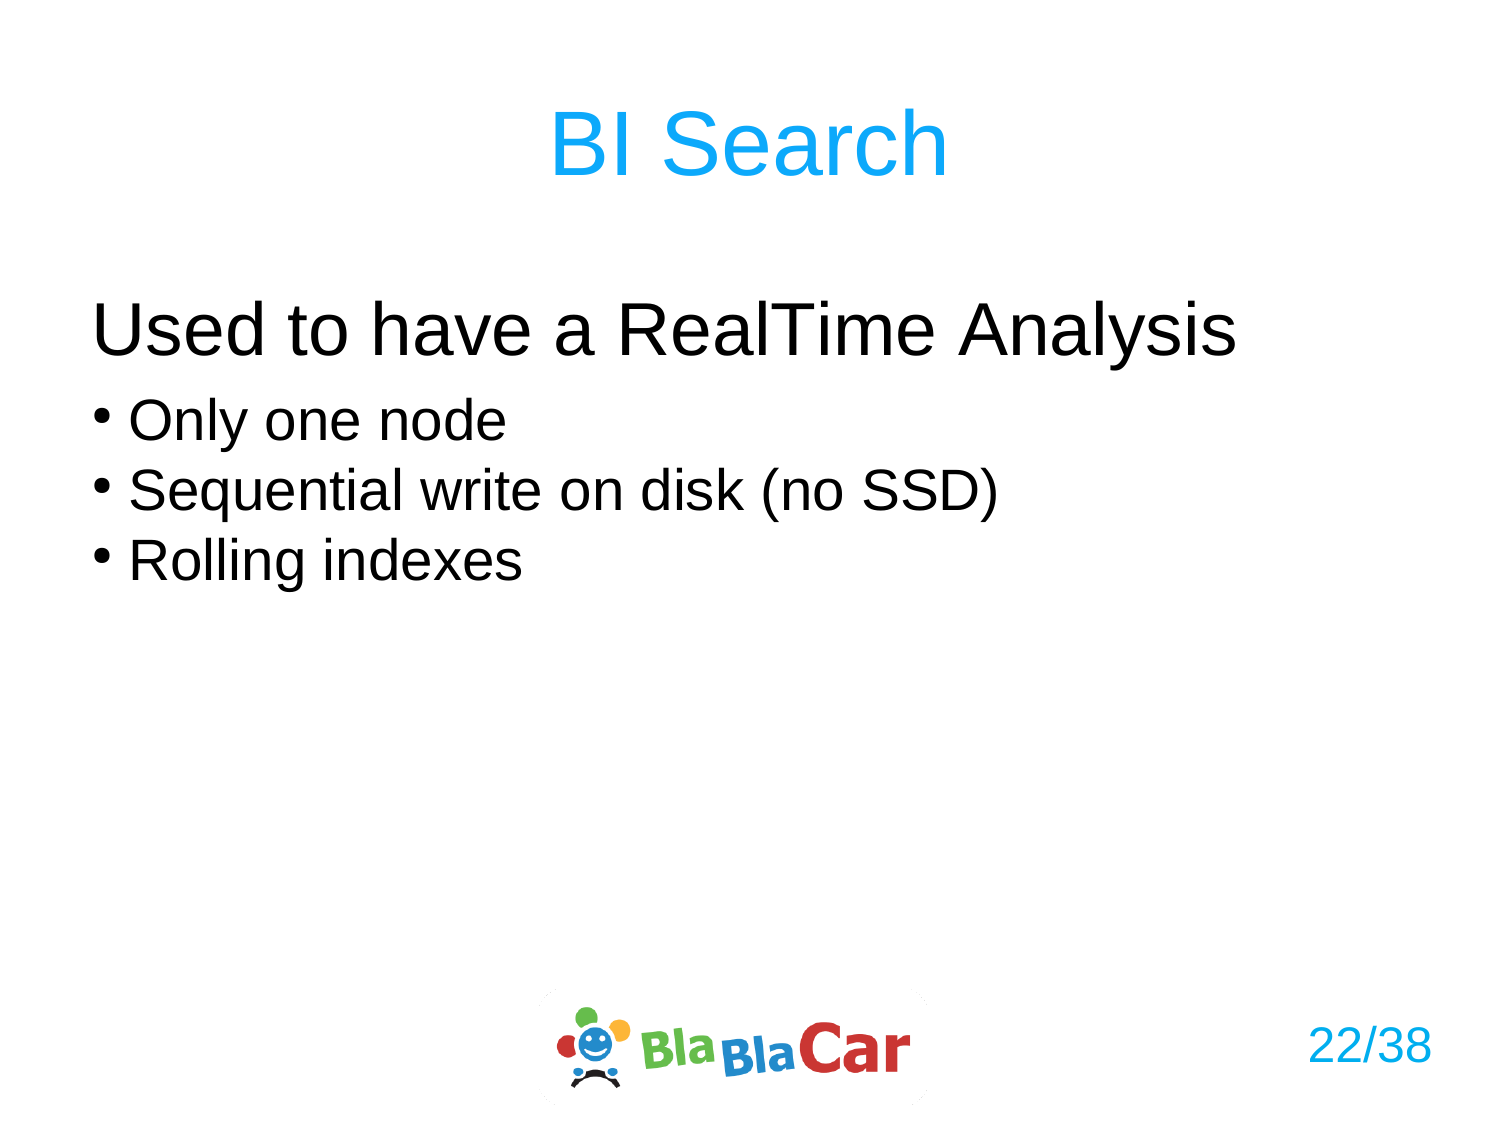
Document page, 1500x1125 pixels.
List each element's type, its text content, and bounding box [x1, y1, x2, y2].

title BI Search [75, 45, 1426, 233]
text_box Used to have a RealTime Analysis [76, 273, 1424, 374]
text_box Only one node Sequential write on disk (no SSD) Rolling indexes [76, 374, 1424, 600]
